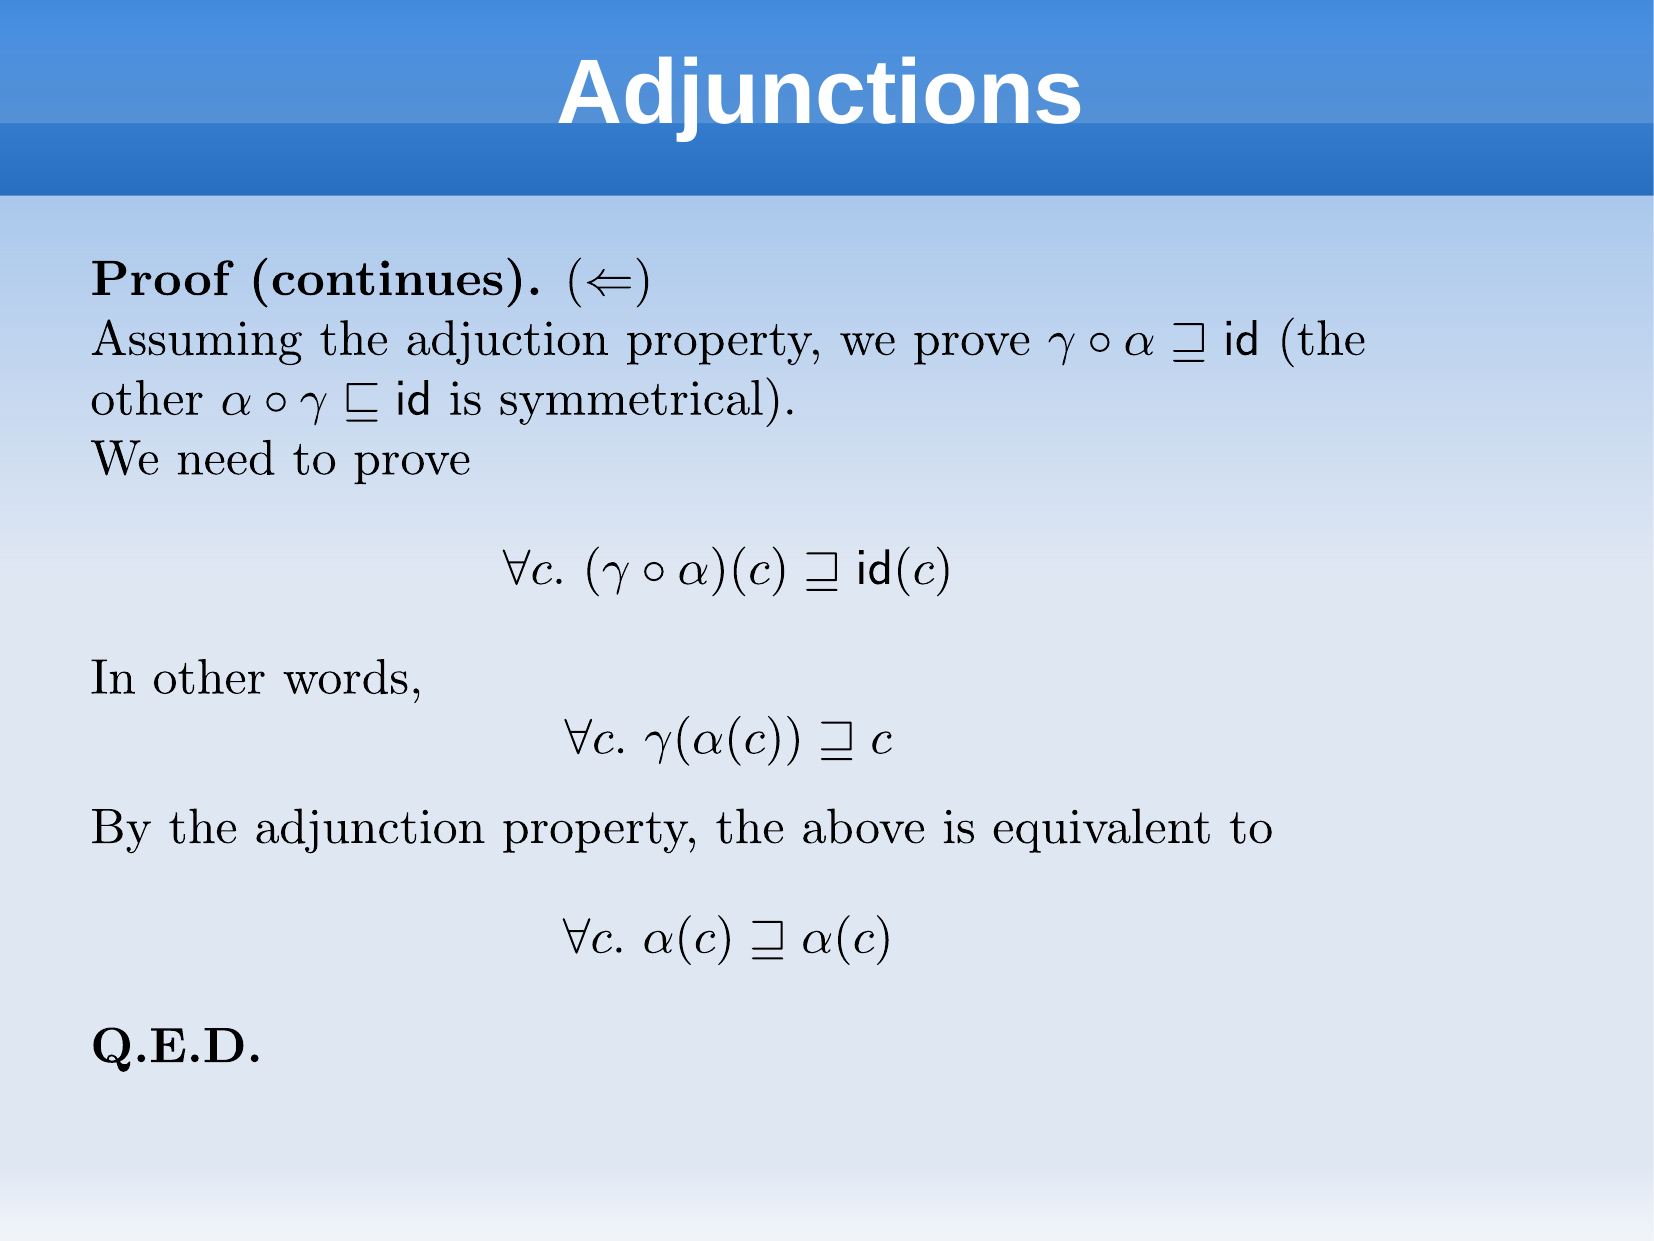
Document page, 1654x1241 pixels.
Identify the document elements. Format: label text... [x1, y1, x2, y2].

text_box [90, 257, 1366, 1072]
title Adjunctions [76, 0, 1565, 196]
picture [0, 0, 1654, 1241]
